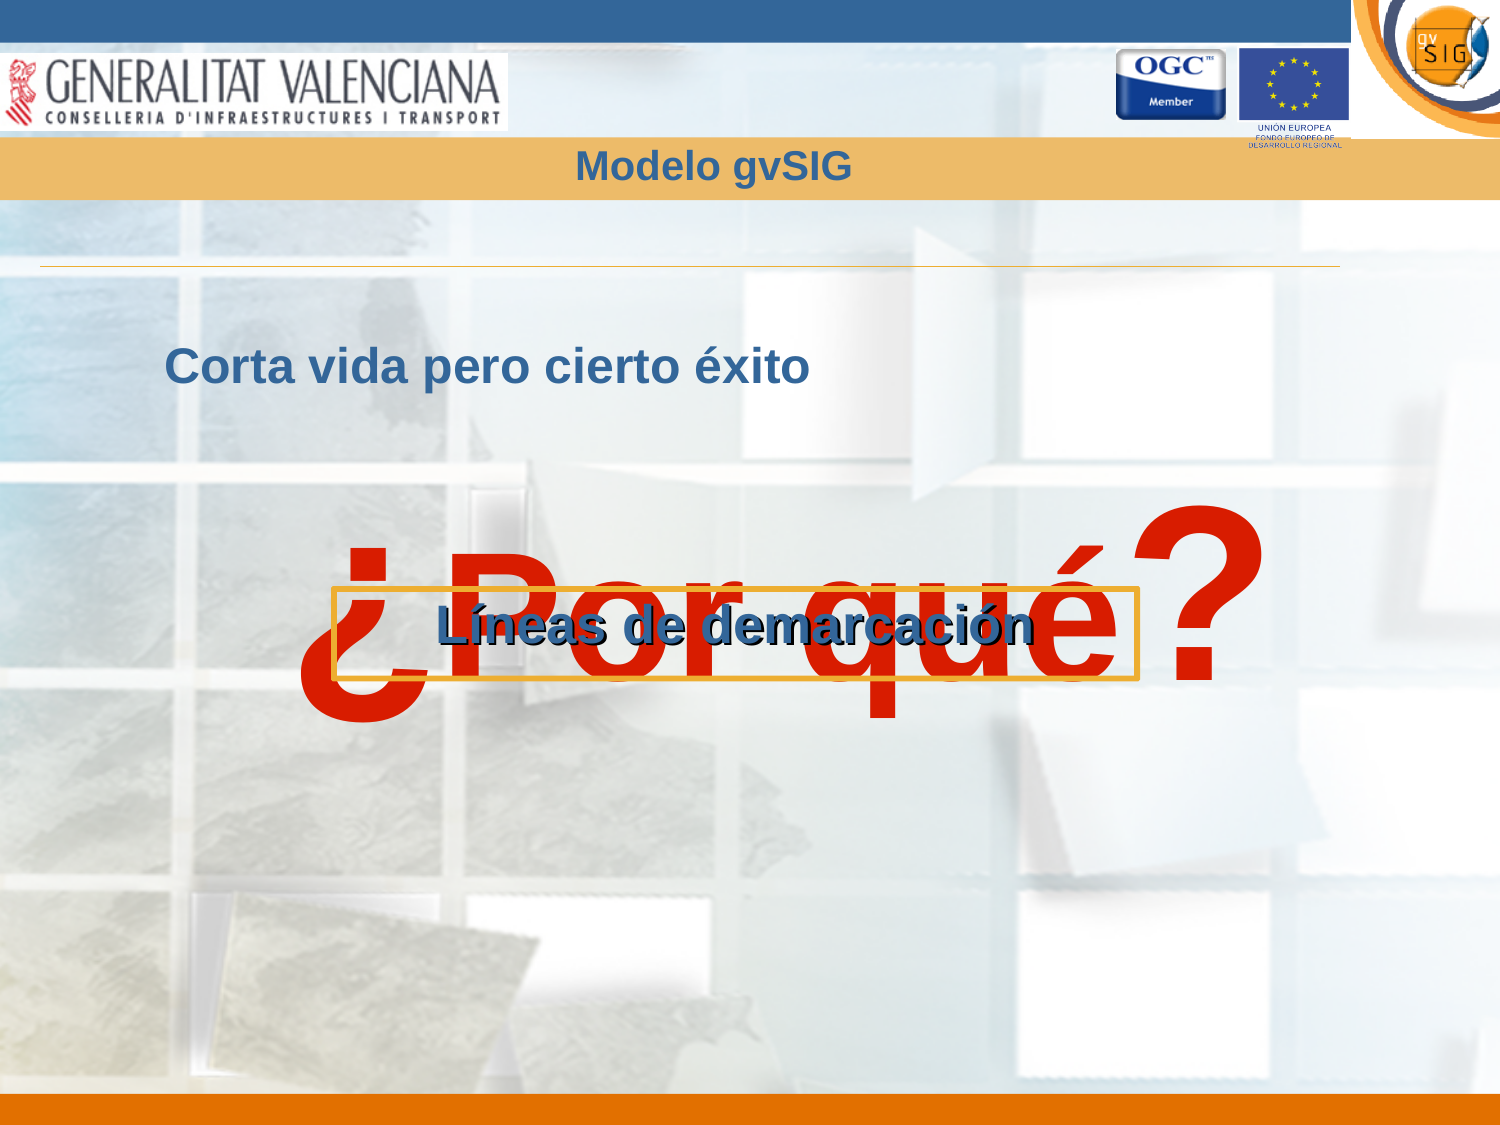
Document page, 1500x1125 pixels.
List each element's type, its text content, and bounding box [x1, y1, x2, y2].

text_box ¿Por qué? [479, 574, 528, 586]
text_box Modelo gvSIG [0, 137, 1429, 203]
text_box ¿Por qué? [287, 466, 1277, 735]
text_box Líneas de demarcación [333, 588, 1138, 761]
picture [0, 53, 508, 131]
picture [1237, 0, 1500, 139]
picture [1116, 49, 1226, 120]
text_box Corta vida pero cierto éxito [135, 333, 1334, 402]
